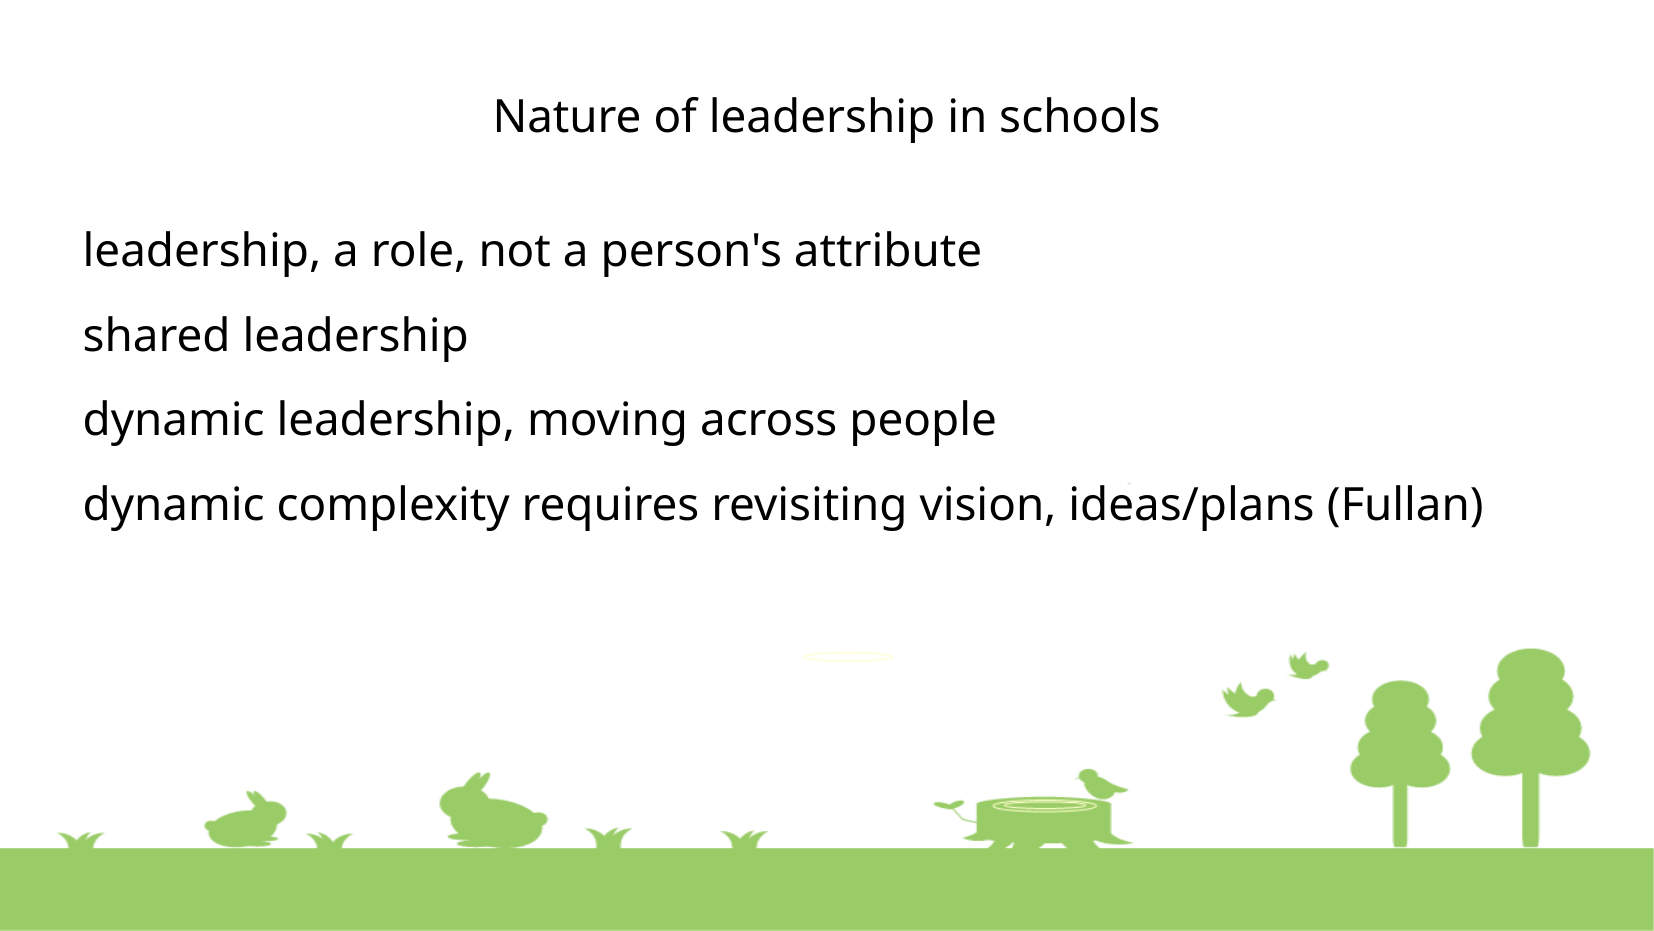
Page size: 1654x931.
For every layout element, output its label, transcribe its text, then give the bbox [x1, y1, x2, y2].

picture [0, 0, 1654, 931]
title Nature of leadership in schools [82, 37, 1571, 193]
list leadership, a role, not a person's attribute shared leadership dynamic leadership, moving across people dynamic complexity requires revisiting vision, ideas/plans (Fullan) [82, 217, 1571, 758]
